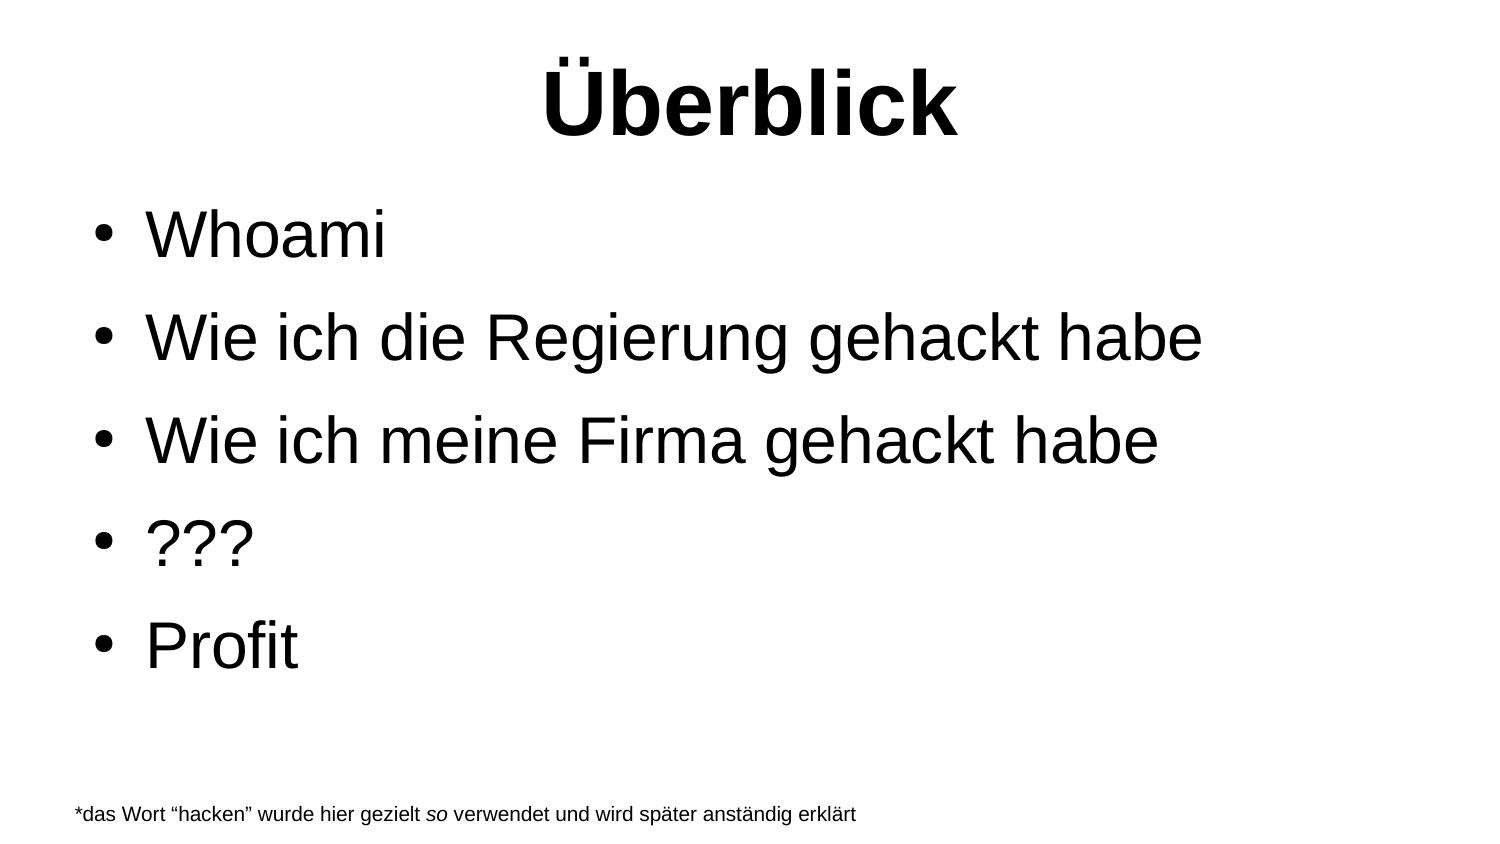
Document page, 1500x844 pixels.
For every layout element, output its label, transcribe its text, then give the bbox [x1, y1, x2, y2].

list Whoami Wie ich die Regierung gehackt habe Wie ich meine Firma gehackt habe ??? Profit [75, 197, 1425, 687]
text_box *das Wort “hacken” wurde hier gezielt so verwendet und wird später anständig erklärt [60, 795, 871, 834]
title Überblick [75, 33, 1425, 175]
